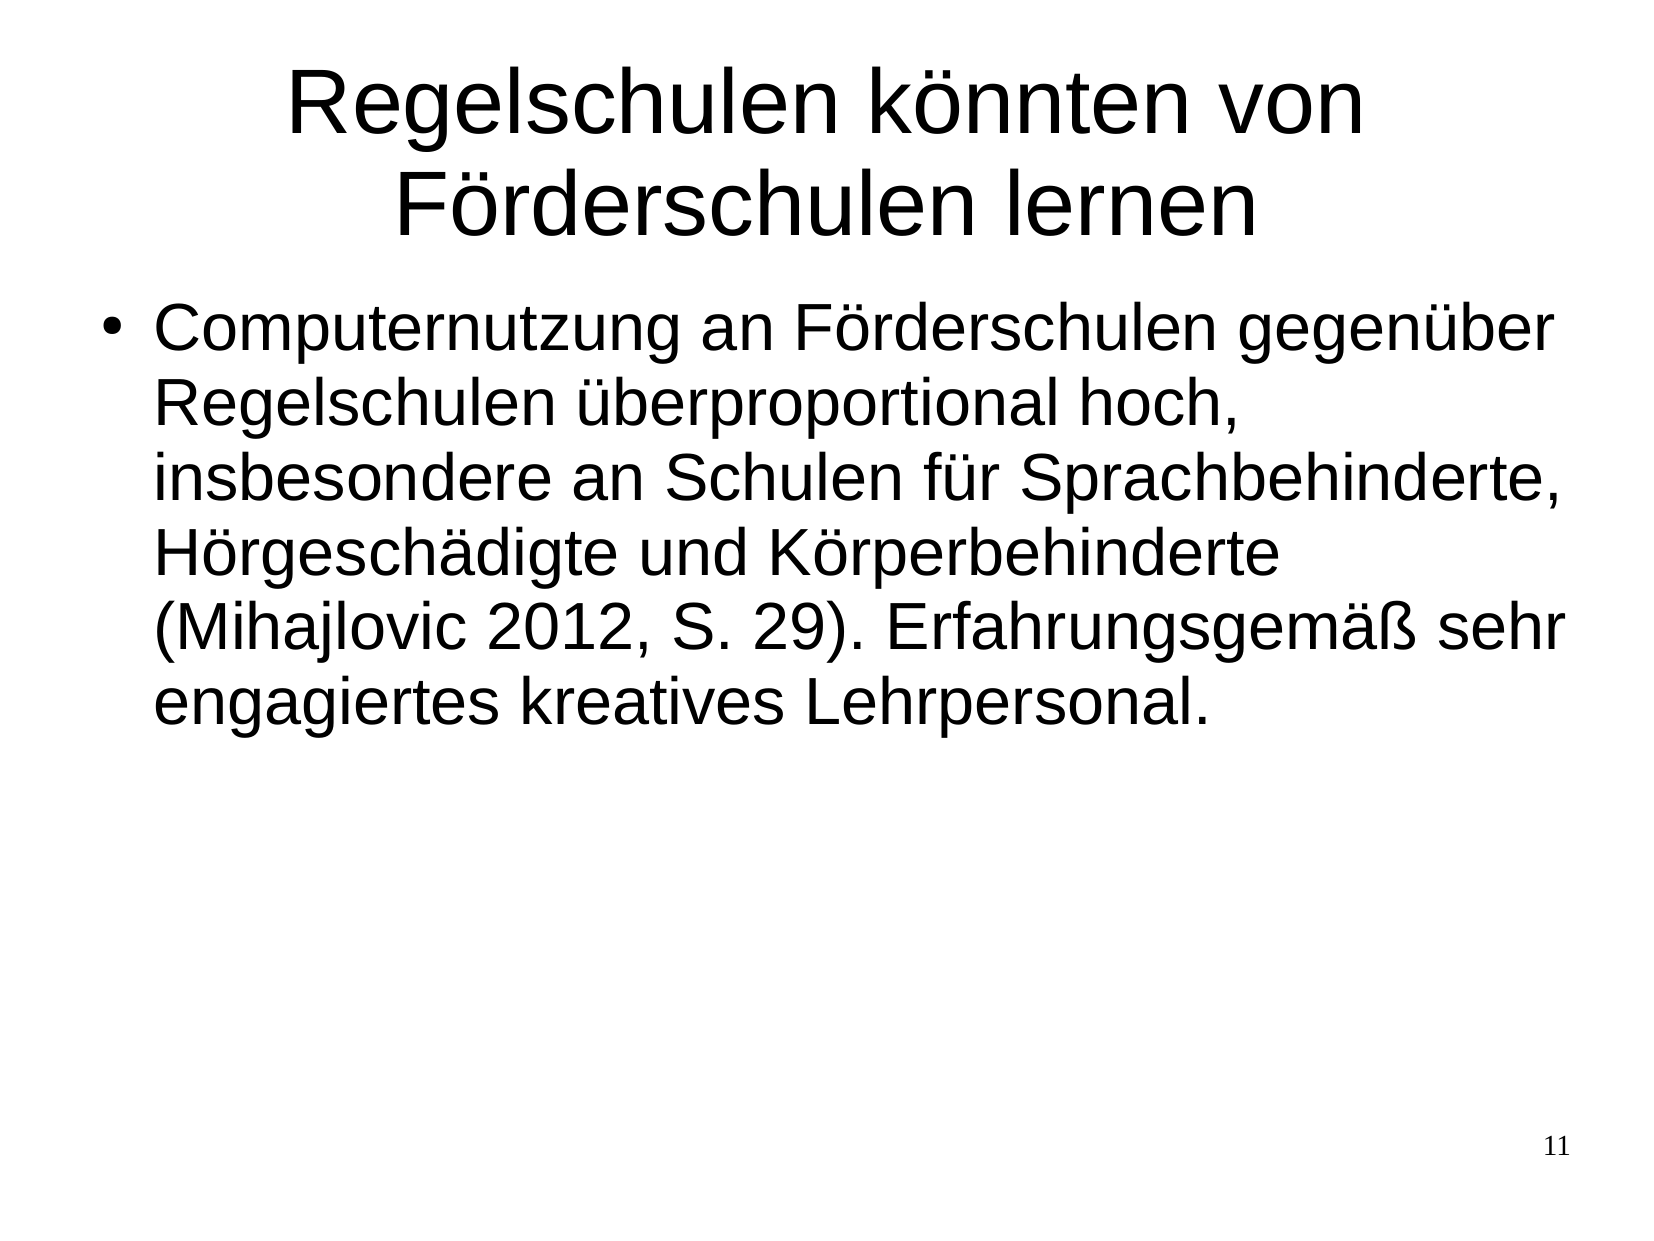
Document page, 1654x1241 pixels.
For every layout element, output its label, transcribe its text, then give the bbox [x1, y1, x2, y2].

list Computernutzung an Förderschulen gegenüber Regelschulen überproportional hoch, insbesondere an Schulen für Sprachbehinderte, Hörgeschädigte und Körperbehinderte (Mihajlovic 2012, S. 29). Erfahrungsgemäß sehr engagiertes kreatives Lehrpersonal. [82, 290, 1571, 1010]
title Regelschulen könnten von Förderschulen lernen [82, 49, 1571, 257]
